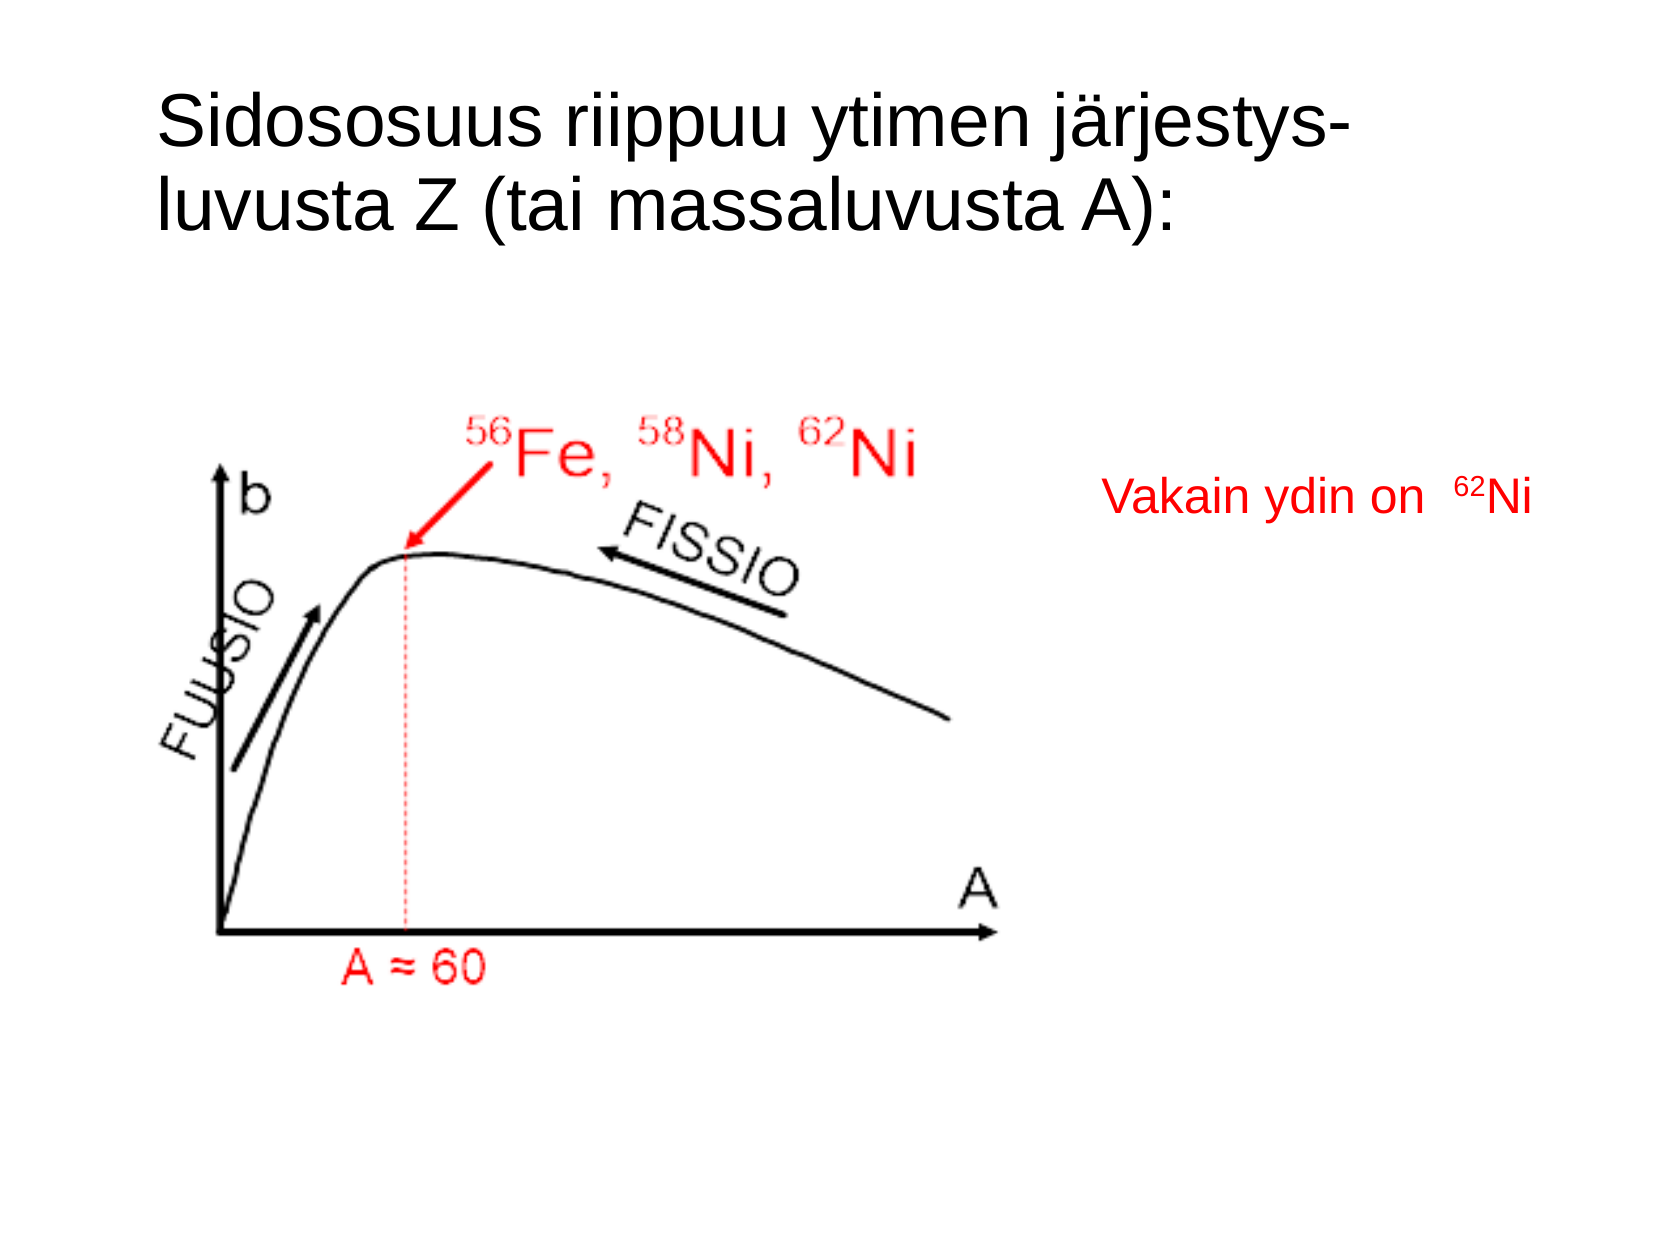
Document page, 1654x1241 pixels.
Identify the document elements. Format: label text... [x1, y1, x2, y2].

text_box Sidososuus riippuu ytimen järjestys-luvusta Z (tai massaluvusta A): [141, 70, 1536, 272]
text_box Vakain ydin on 62Ni [1086, 460, 1619, 587]
picture [82, 357, 1069, 1040]
